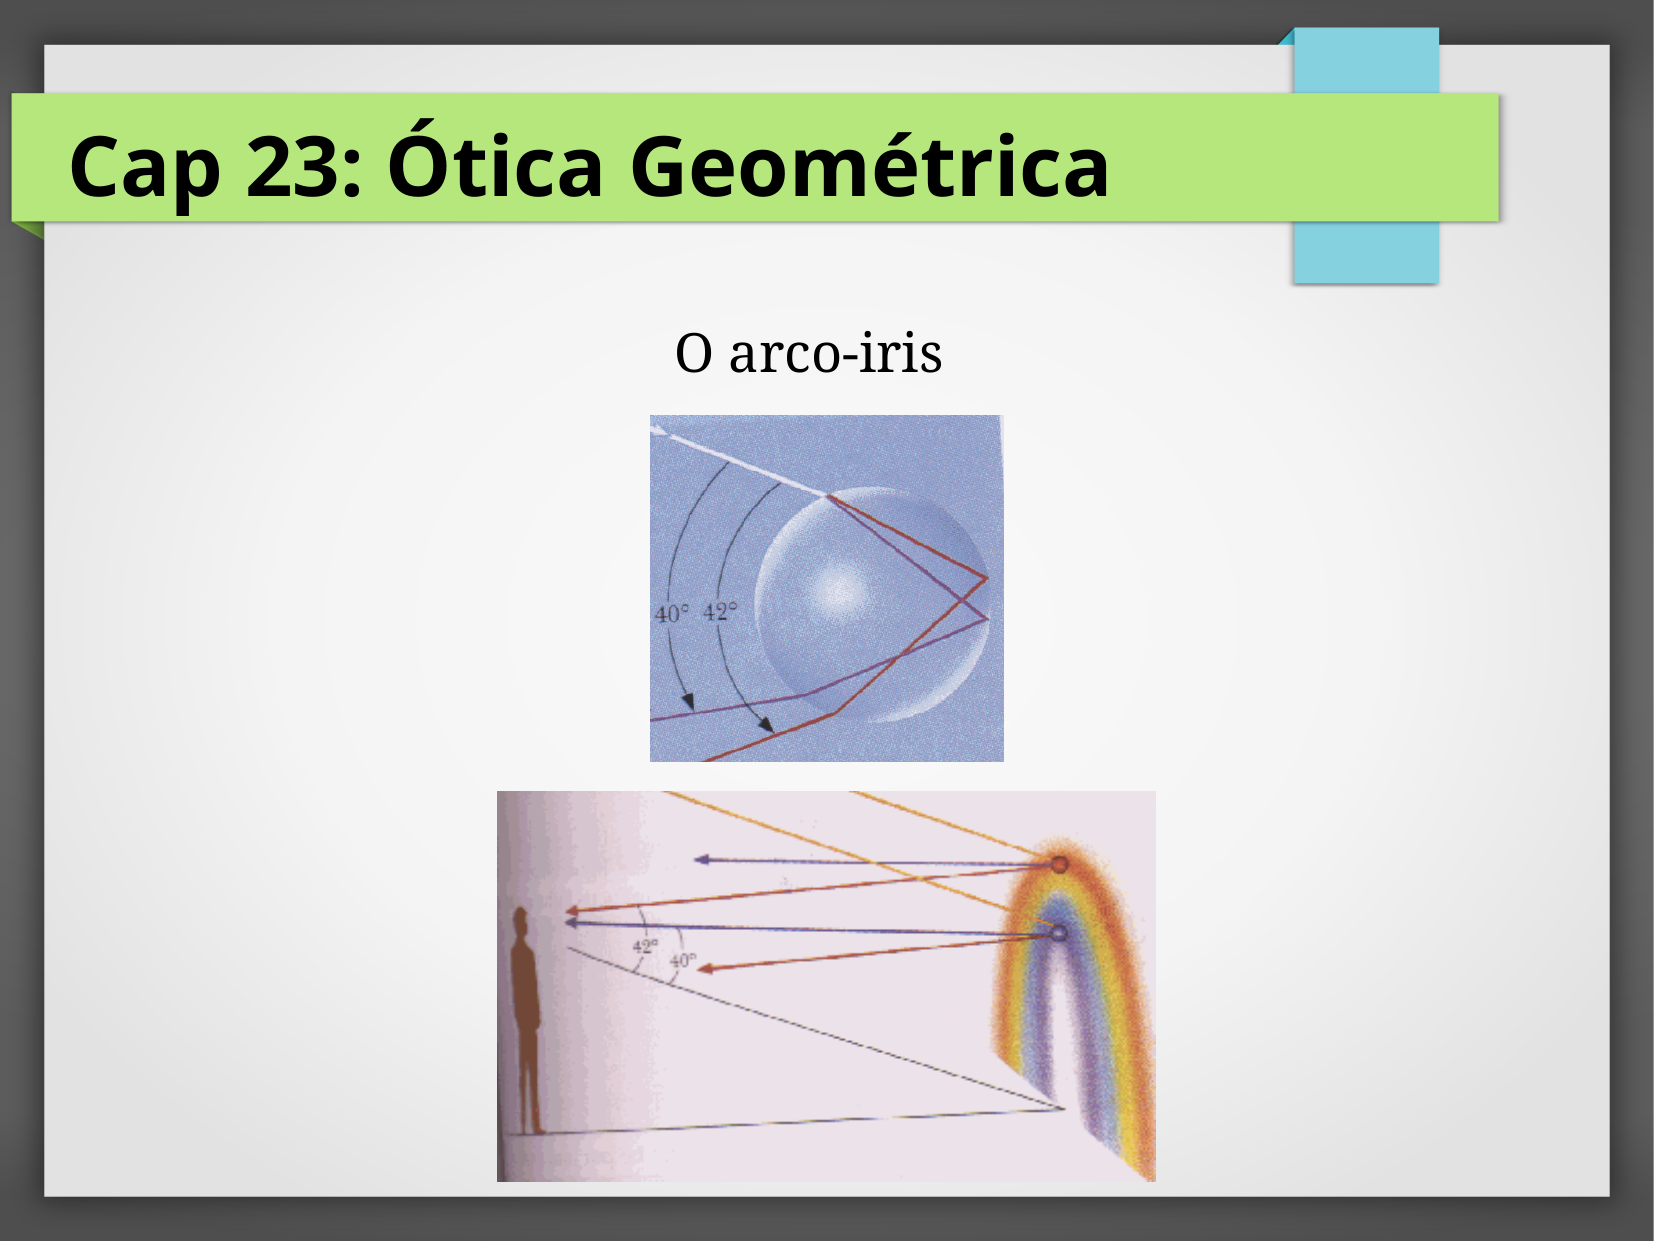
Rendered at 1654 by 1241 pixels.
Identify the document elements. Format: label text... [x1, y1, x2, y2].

picture [0, 0, 1654, 1241]
text_box O arco-iris [94, 307, 1524, 386]
text_box Cap 23: Ótica Geométrica [53, 100, 1607, 1193]
